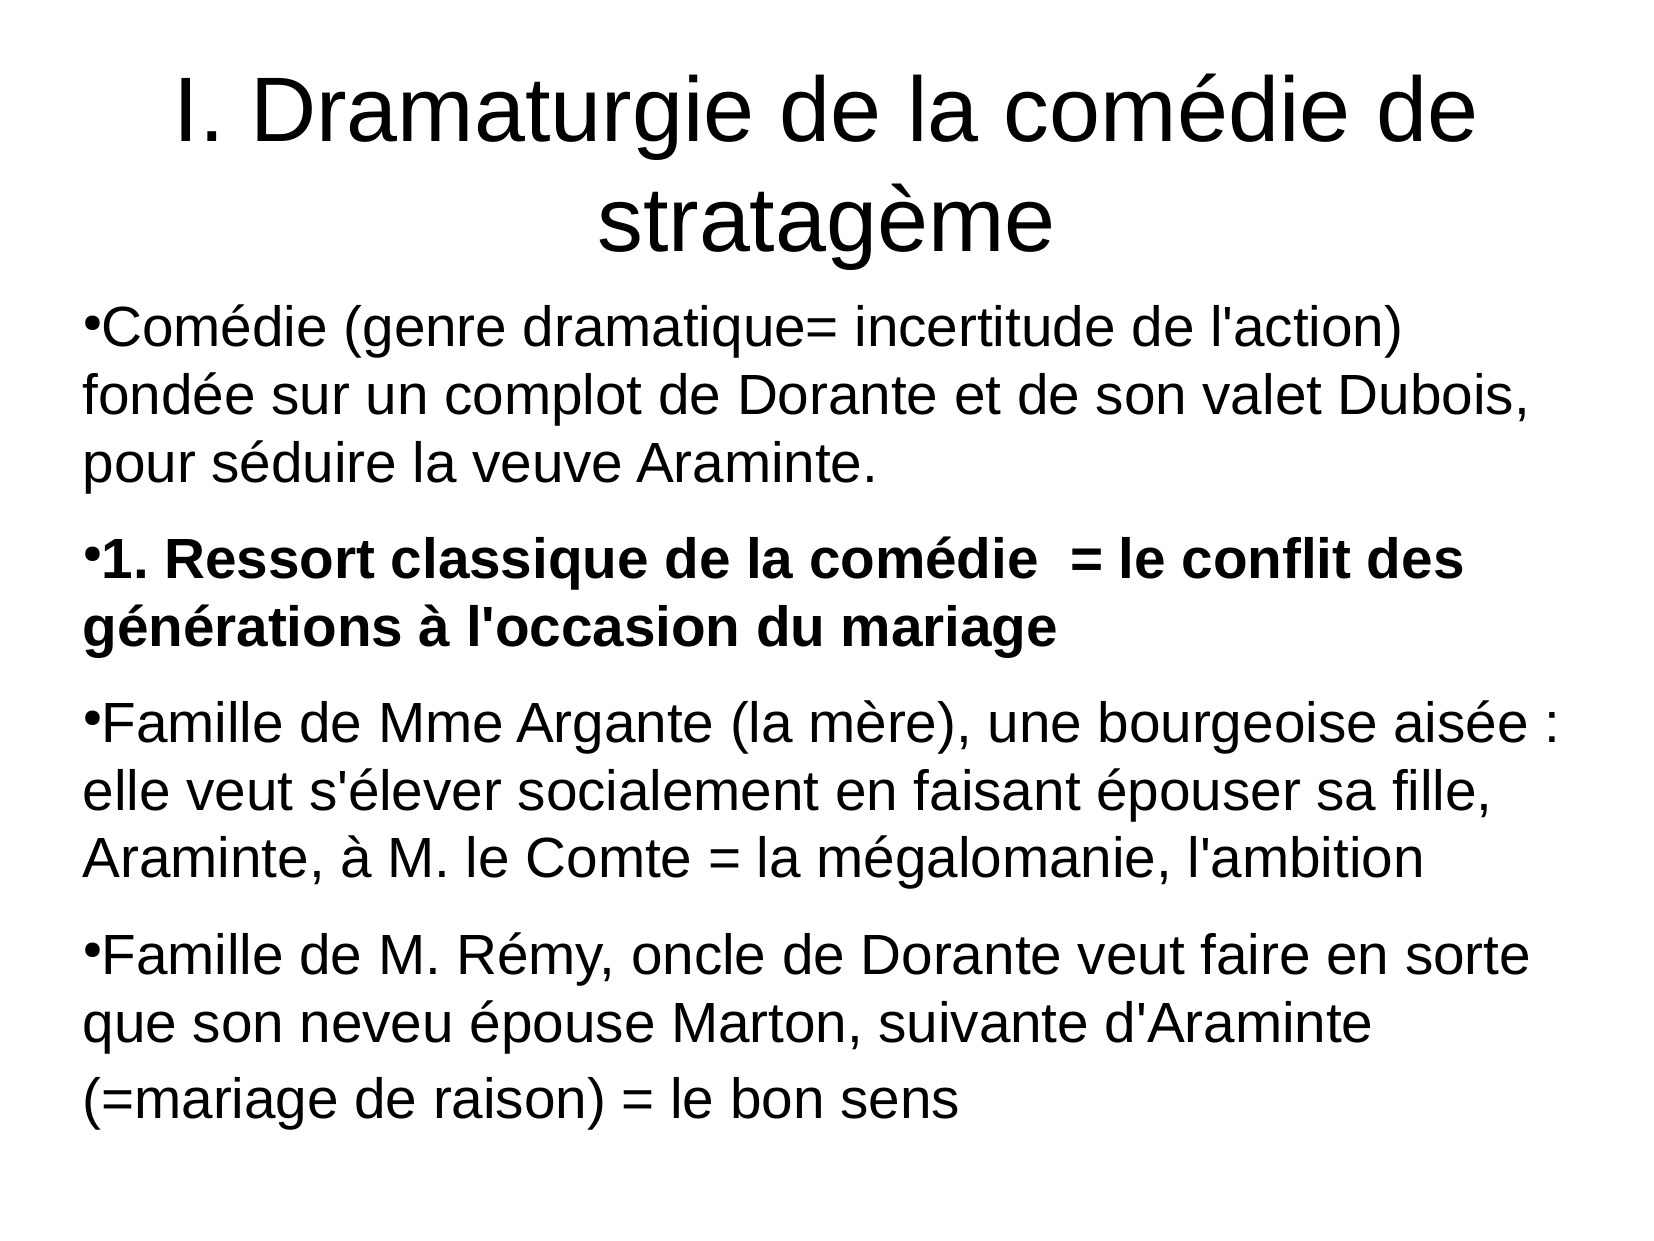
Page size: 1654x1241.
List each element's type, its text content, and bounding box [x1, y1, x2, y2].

list Comédie (genre dramatique= incertitude de l'action) fondée sur un complot de Dorante et de son valet Dubois, pour séduire la veuve Araminte. 1. Ressort classique de la comédie = le conflit des générations à l'occasion du mariage Famille de Mme Argante (la mère), une bourgeoise aisée : elle veut s'élever socialement en faisant épouser sa fille, Araminte, à M. le Comte = la mégalomanie, l'ambition Famille de M. Rémy, oncle de Dorante veut faire en sorte que son neveu épouse Marton, suivante d'Araminte (=mariage de raison) = le bon sens [82, 290, 1571, 1202]
title I. Dramaturgie de la comédie de stratagème [82, 49, 1571, 257]
